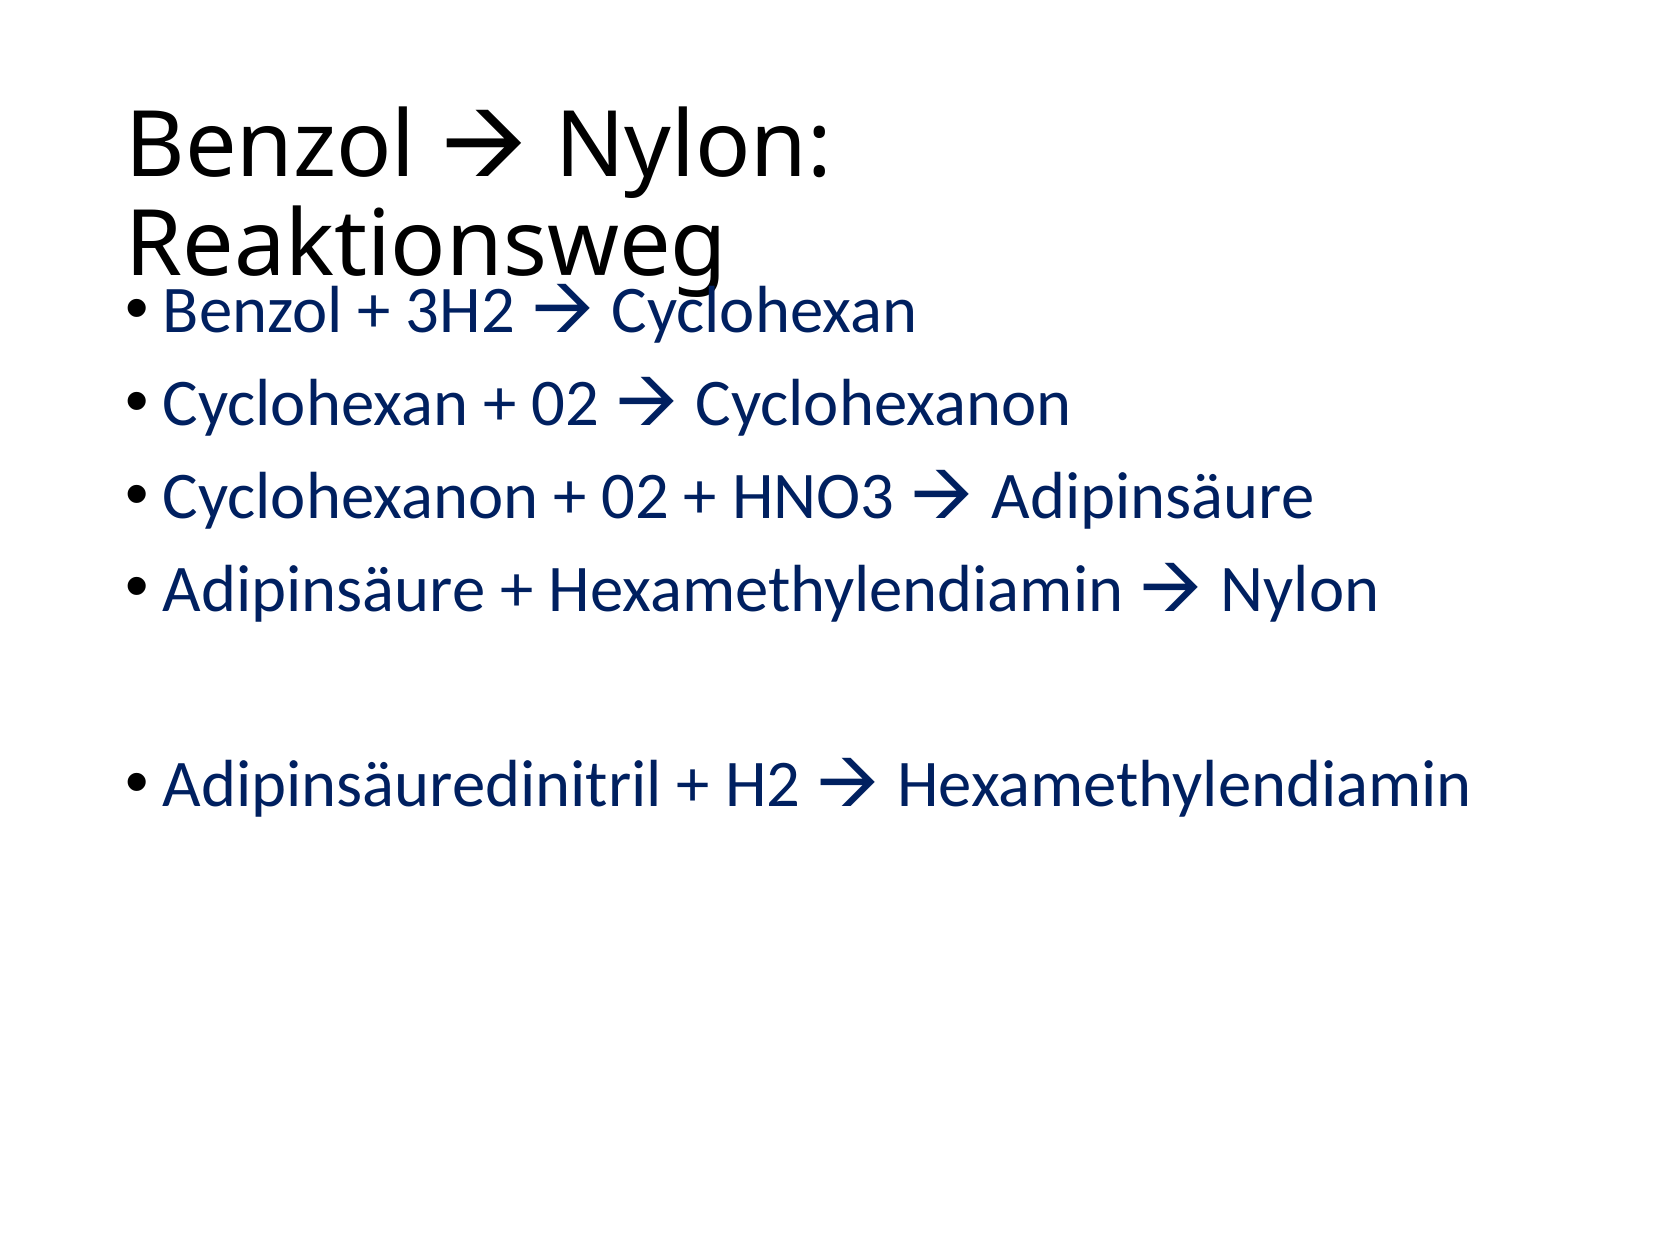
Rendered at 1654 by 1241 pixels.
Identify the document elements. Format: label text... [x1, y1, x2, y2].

list Benzol + 3H2  Cyclohexan Cyclohexan + 02  Cyclohexanon Cyclohexanon + 02 + HNO3  Adipinsäure Adipinsäure + Hexamethylendiamin  Nylon [110, 267, 1465, 741]
title Benzol  Nylon: Reaktionsweg [110, 60, 1455, 267]
list Adipinsäuredinitril + H2  Hexamethylendiamin [110, 741, 1542, 1241]
